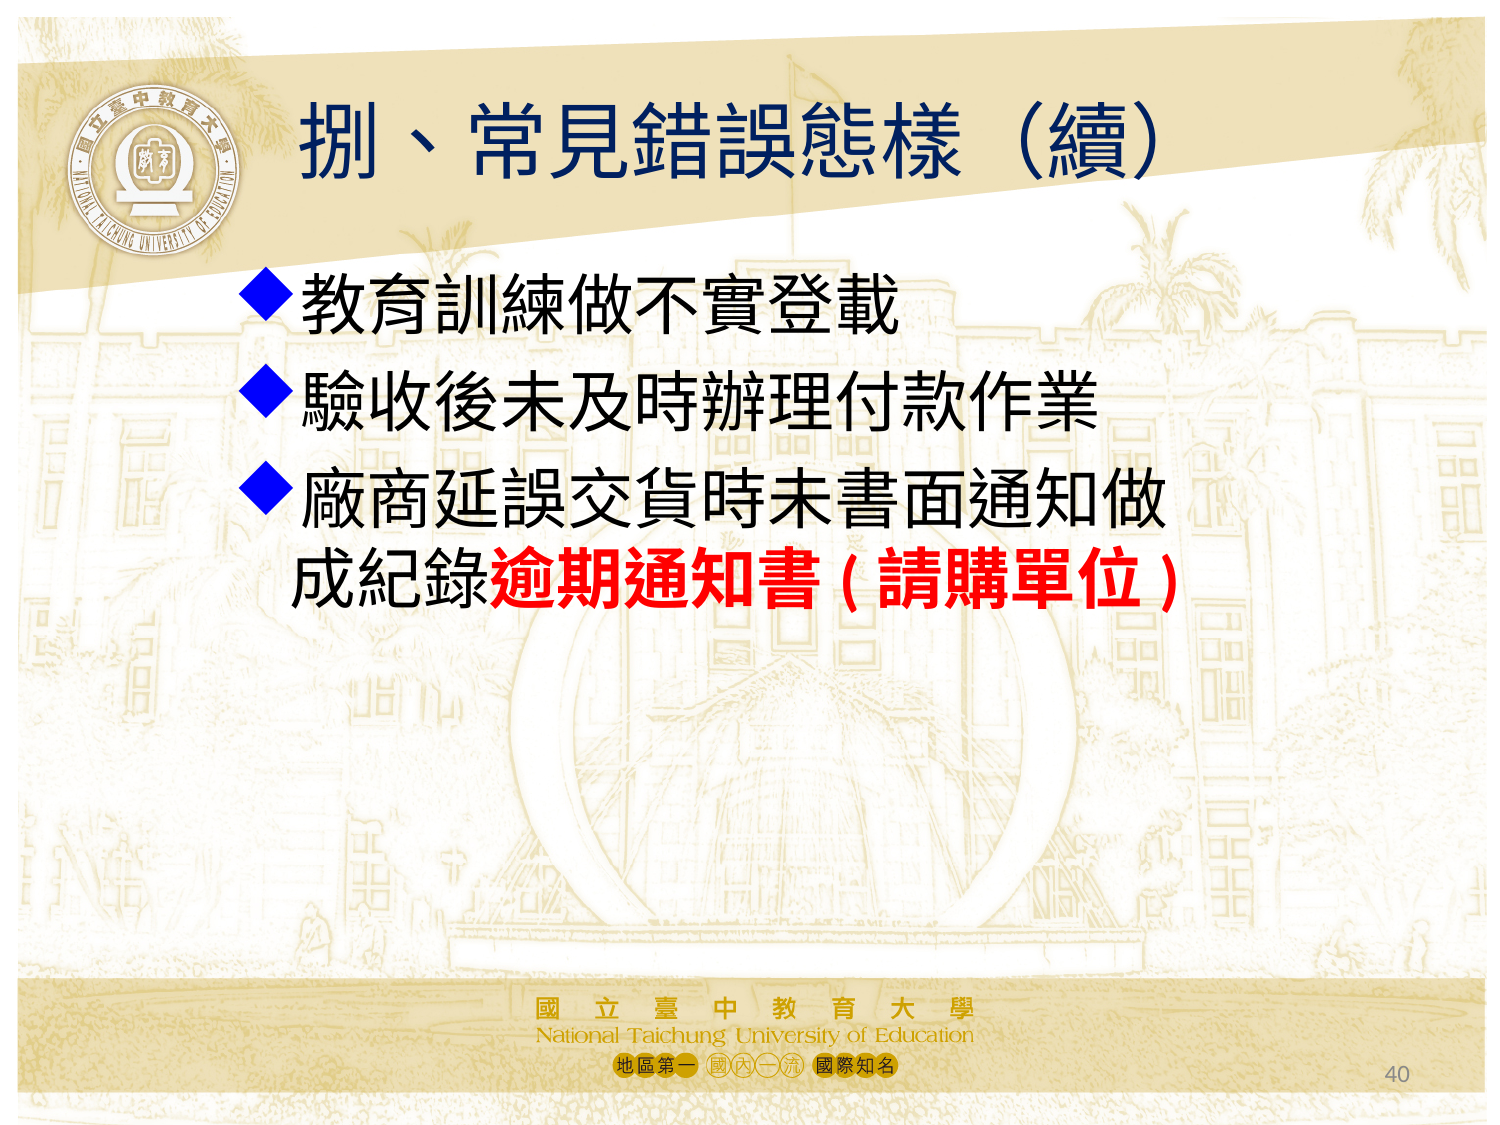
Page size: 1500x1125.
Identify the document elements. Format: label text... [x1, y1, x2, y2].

title 捌、常見錯誤態樣（續） [253, 45, 1258, 233]
list 教育訓練做不實登載 驗收後未及時辦理付款作業 廠商延誤交貨時未書面通知做成紀錄逾期通知書(請購單位) [218, 255, 1247, 1005]
picture [0, 0, 1500, 1125]
text_box <編號> [1074, 1042, 1426, 1103]
